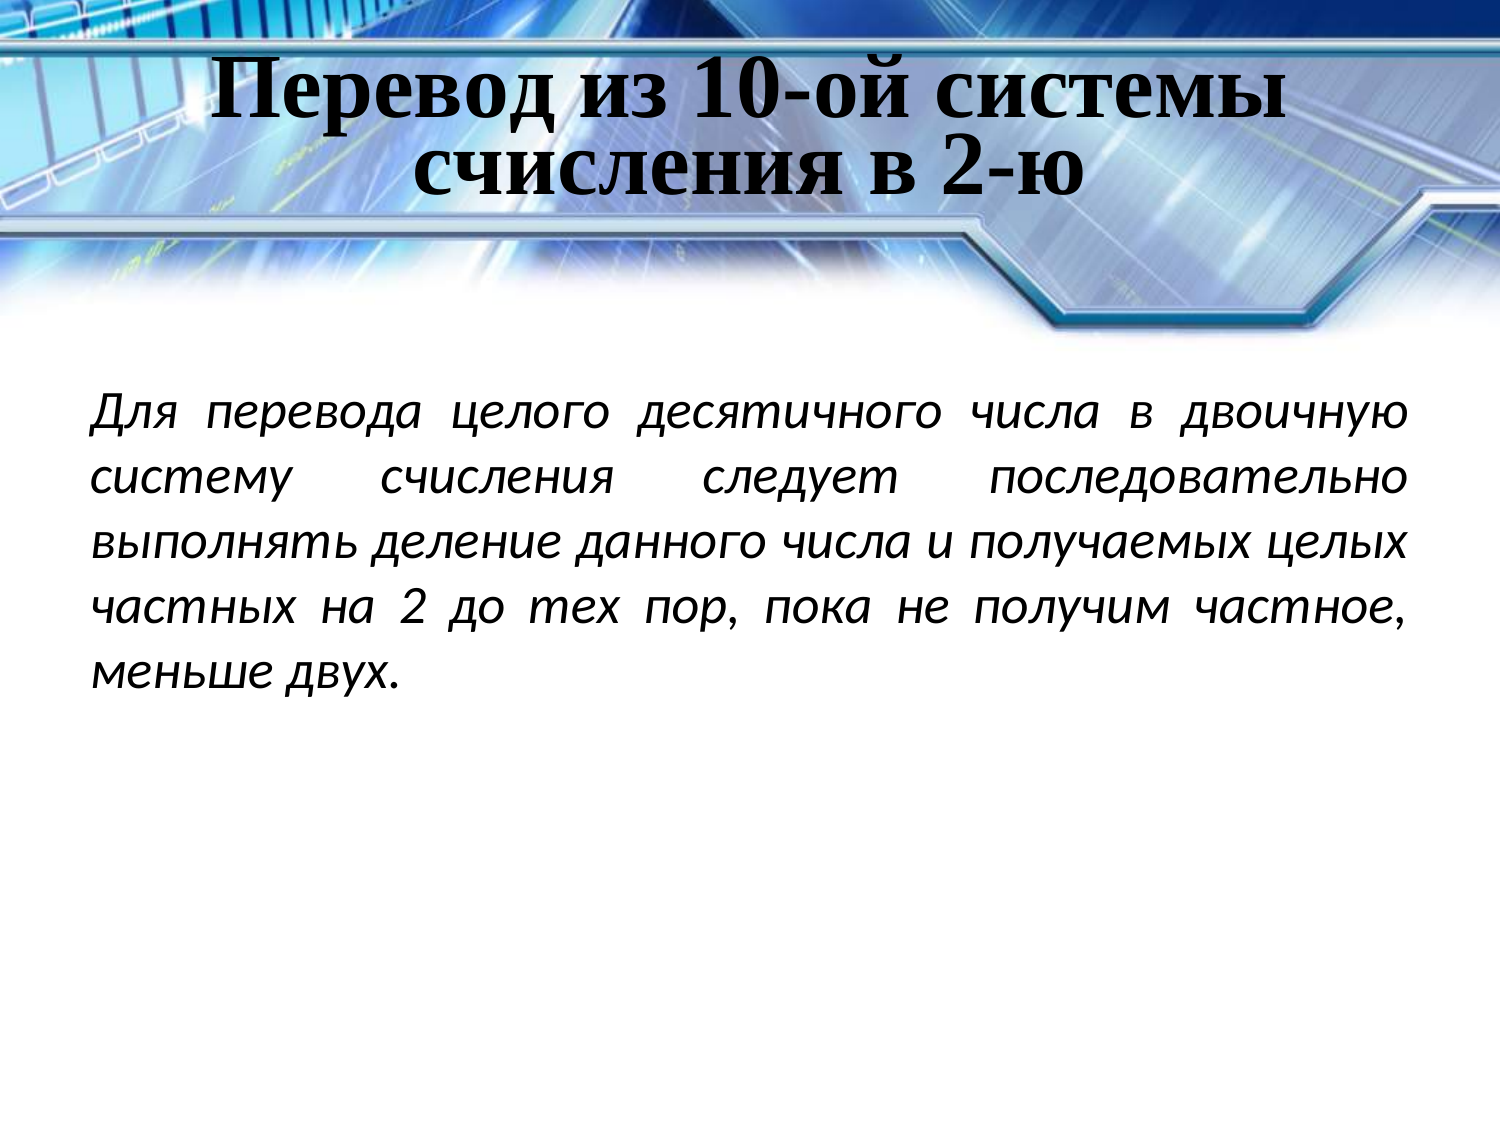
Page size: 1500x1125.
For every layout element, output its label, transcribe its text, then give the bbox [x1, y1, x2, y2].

title Перевод из 10-ой системы счисления в 2-ю [75, 31, 1426, 234]
list Для перевода целого десятичного числа в двоичную систему счисления следует последовательно выполнять деление данного числа и получаемых целых частных на 2 до тех пор, пока не получим частное, меньше двух. [75, 366, 1426, 1040]
picture [0, 0, 1500, 1125]
